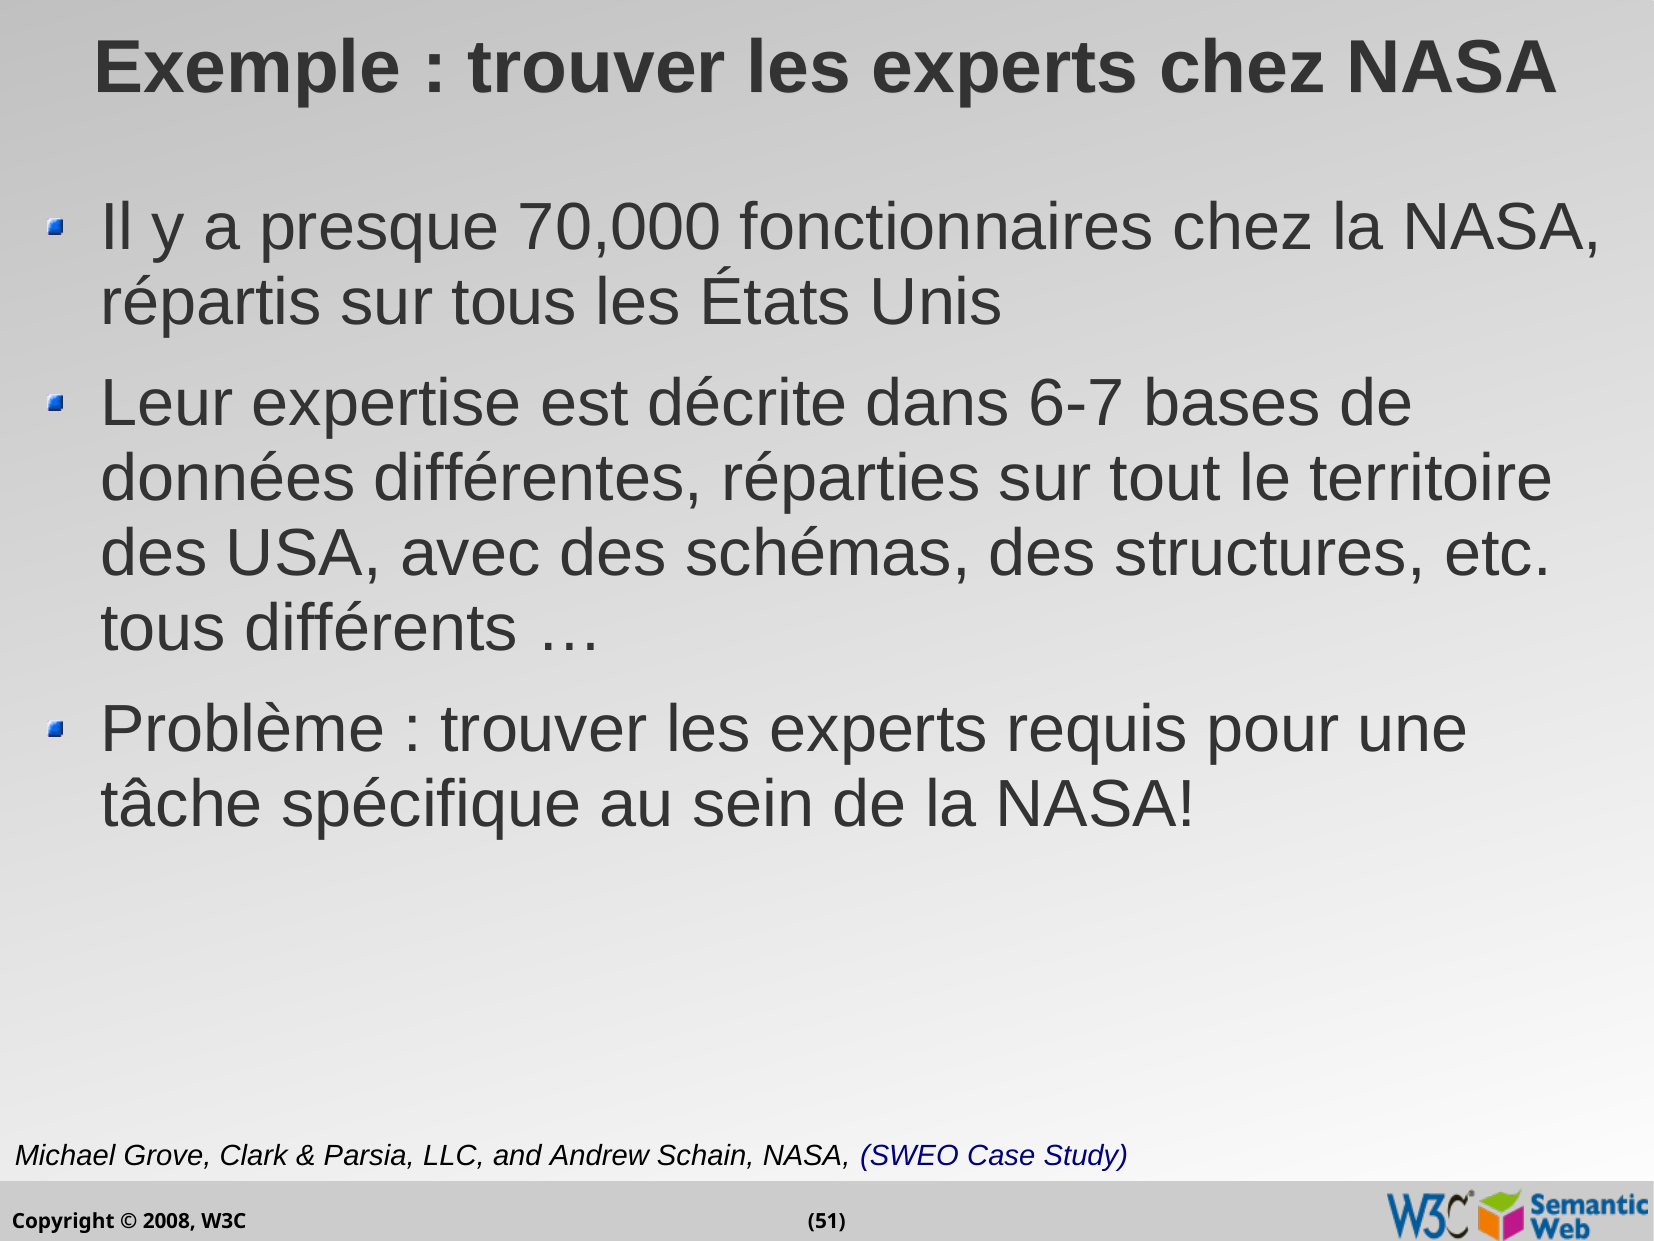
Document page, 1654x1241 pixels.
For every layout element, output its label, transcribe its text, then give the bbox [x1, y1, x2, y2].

text_box Michael Grove, Clark & Parsia, LLC, and Andrew Schain, NASA, (SWEO Case Study) [0, 1133, 1439, 1182]
list Il y a presque 70,000 fonctionnaires chez la NASA, répartis sur tous les États Unis Leur expertise est décrite dans 6-7 bases de données différentes, réparties sur tout le territoire des USA, avec des schémas, des structures, etc. tous différents … Problème : trouver les experts requis pour une tâche spécifique au sein de la NASA! [29, 188, 1624, 841]
picture [1387, 1187, 1648, 1241]
title Exemple : trouver les experts chez NASA [0, 5, 1654, 125]
